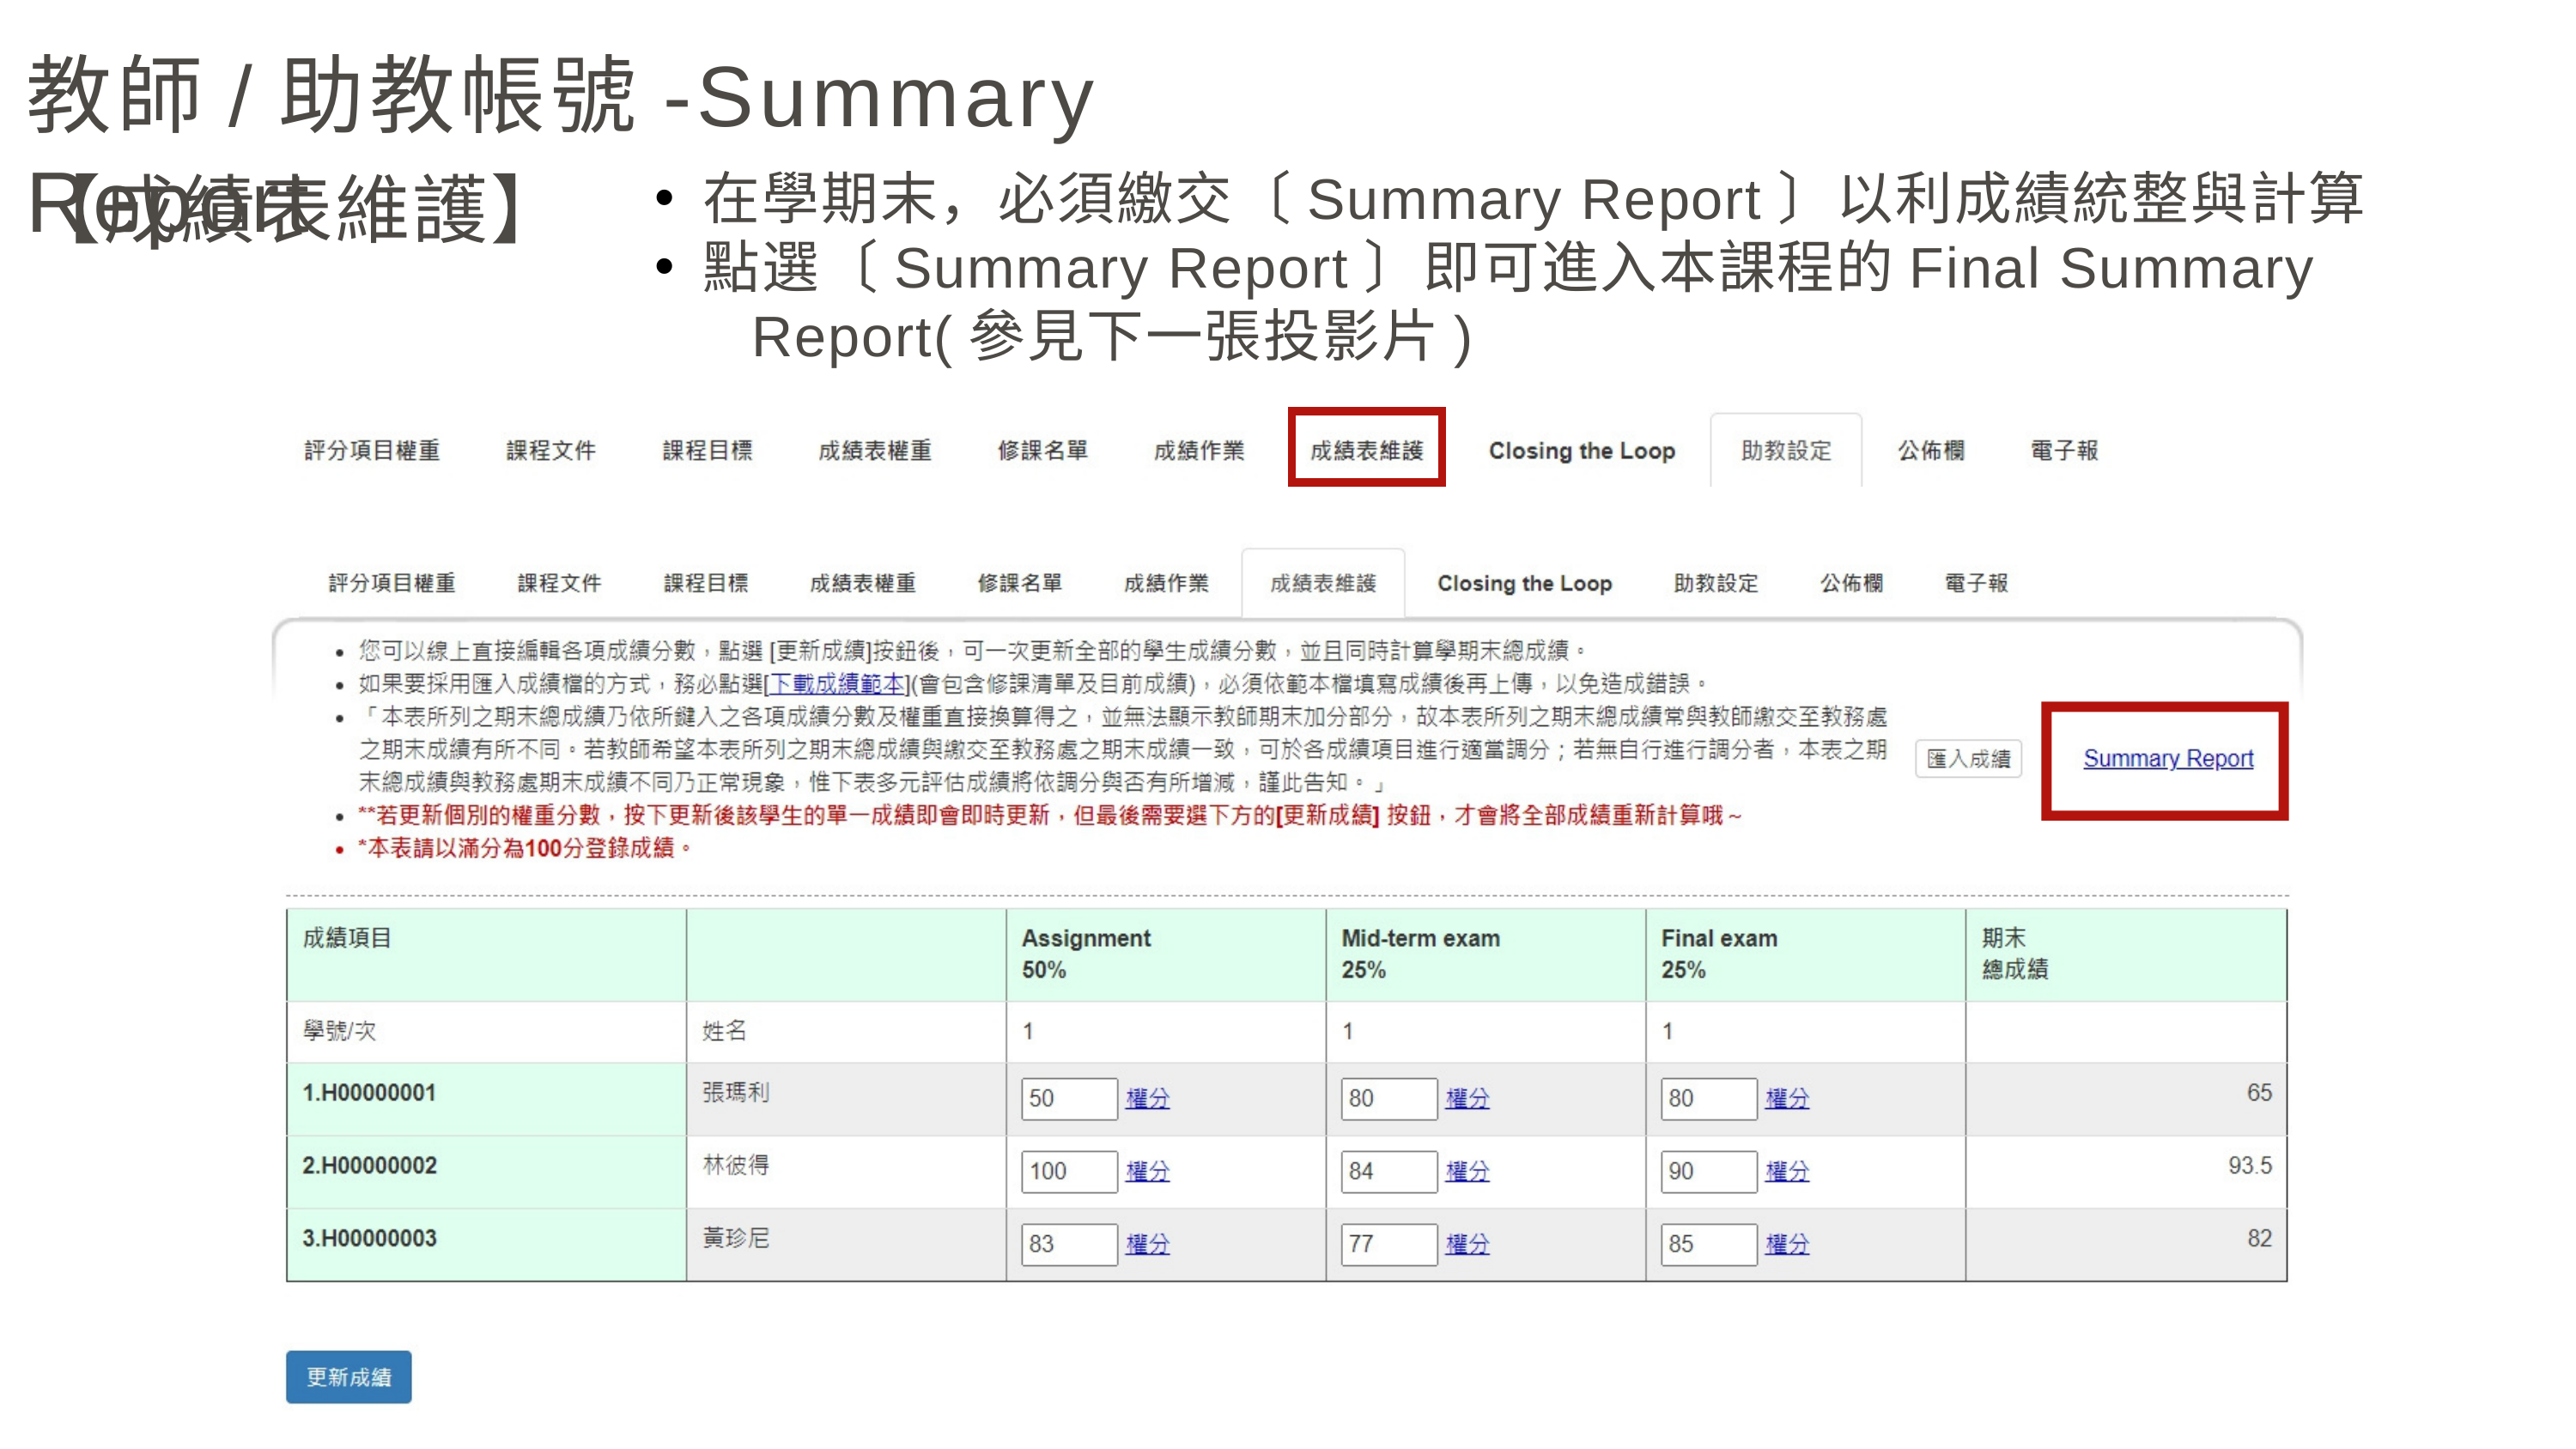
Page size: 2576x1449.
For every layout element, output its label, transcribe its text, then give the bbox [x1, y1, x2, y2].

text_box 【成績表維護】 [26, 161, 556, 252]
text_box [2041, 701, 2289, 822]
picture [1296, 415, 1438, 478]
picture [1446, 407, 2120, 487]
text_box [1288, 407, 1446, 487]
text_box 教師/助教帳號-Summary Report [26, 38, 1408, 145]
picture [295, 407, 1288, 487]
text_box 在學期末，必須繳交〔Summary Report〕以利成績統整與計算 點選〔Summary Report〕即可進入本課程的Final Summary Report(參見下一張投影片) [556, 161, 2576, 367]
picture [259, 543, 2317, 1418]
